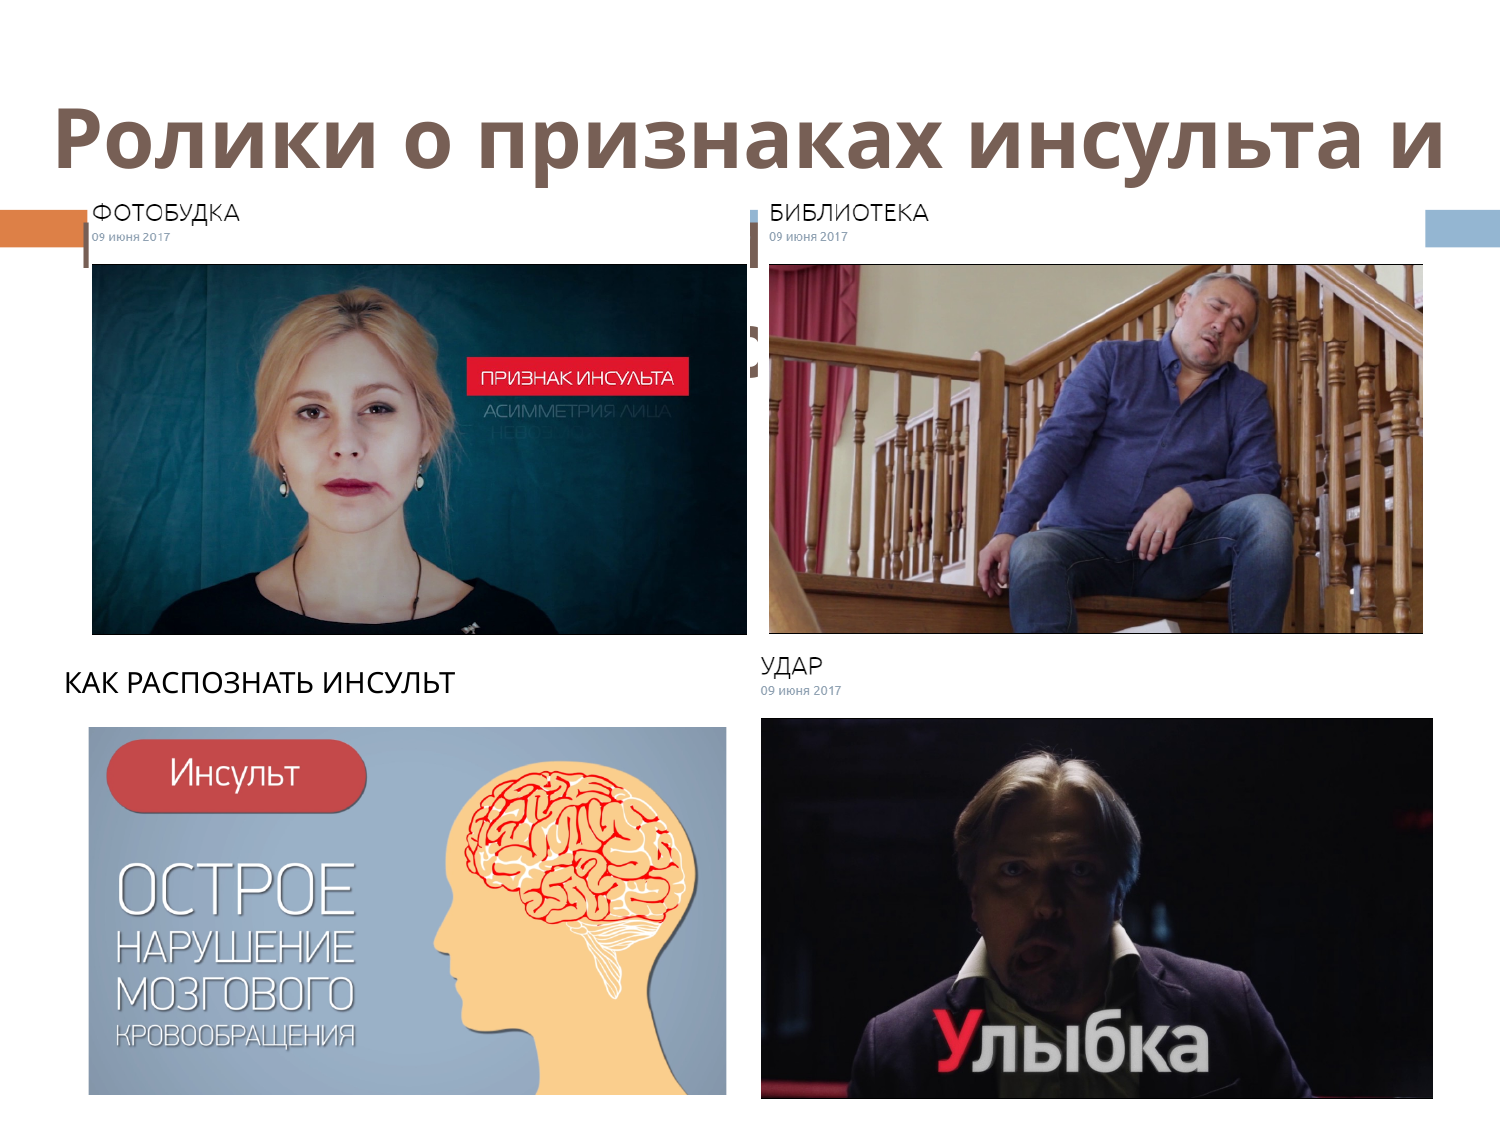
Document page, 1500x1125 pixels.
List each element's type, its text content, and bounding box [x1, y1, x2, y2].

picture [88, 727, 727, 1095]
picture [757, 650, 1437, 1108]
text_box КАК РАСПОЗНАТЬ ИНСУЛЬТ [49, 657, 471, 708]
picture [88, 189, 750, 643]
picture [757, 189, 1426, 642]
title Ролики о признаках инсульта и необходимости своевременно вызывать скорую помощь [0, 78, 1500, 232]
